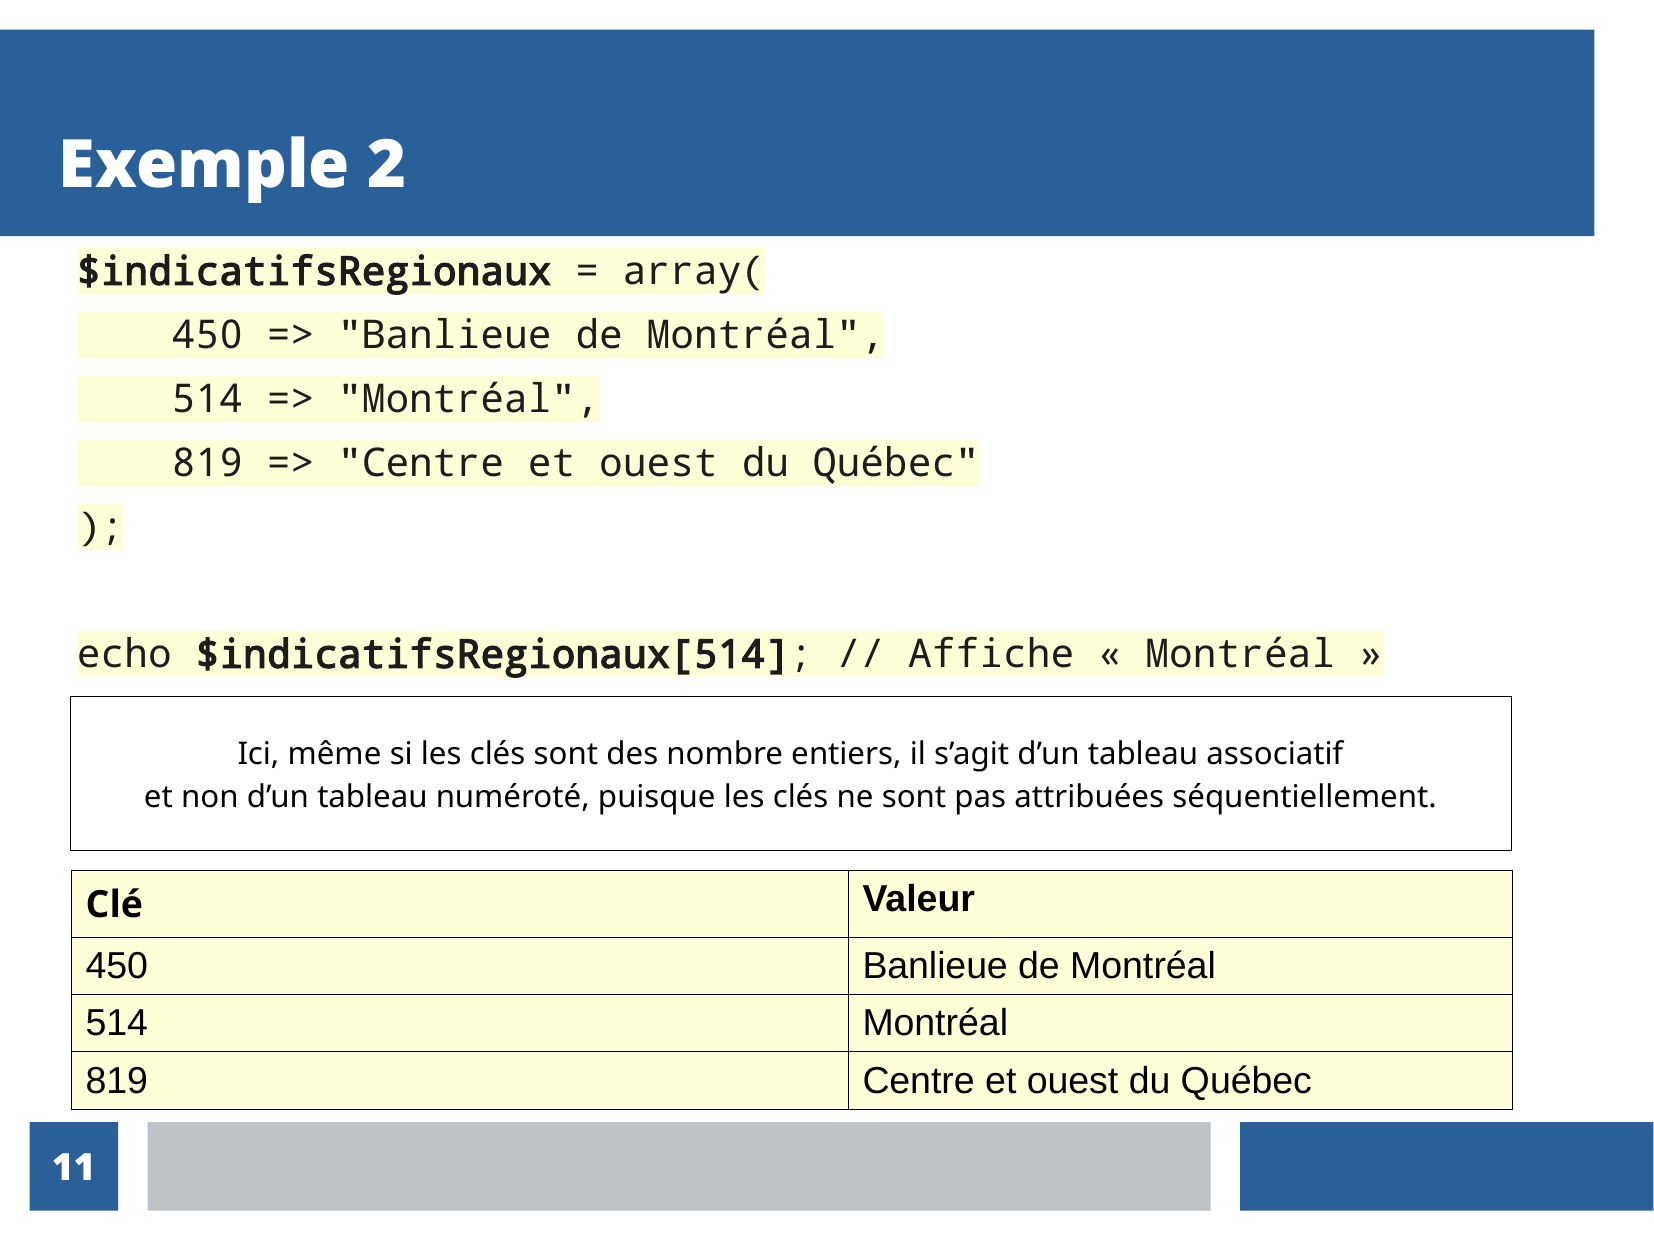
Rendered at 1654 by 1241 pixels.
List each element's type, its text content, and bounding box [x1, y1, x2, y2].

table_cell Montréal [849, 995, 1512, 1051]
table_cell Banlieue de Montréal [849, 938, 1512, 994]
table_cell 819 [72, 1052, 848, 1109]
title Exemple 2 [59, 59, 1595, 207]
table_cell 450 [72, 938, 848, 994]
list $indicatifsRegionaux = array( 450 => "Banlieue de Montréal", 514 => "Montréal", 819 => "Centre et ouest du Québec" ); echo $indicatifsRegionaux[514]; // Affiche « Montréal » [76, 248, 1400, 680]
table_cell Centre et ouest du Québec [849, 1052, 1512, 1109]
table_header Clé [72, 871, 848, 937]
table_cell 514 [72, 995, 848, 1051]
table_header Valeur [849, 871, 1512, 937]
text_box Ici, même si les clés sont des nombre entiers, il s’agit d’un tableau associatif et non d’un tableau numéroté, puisque les clés ne sont pas attribuées séquentiellement. [70, 696, 1512, 851]
